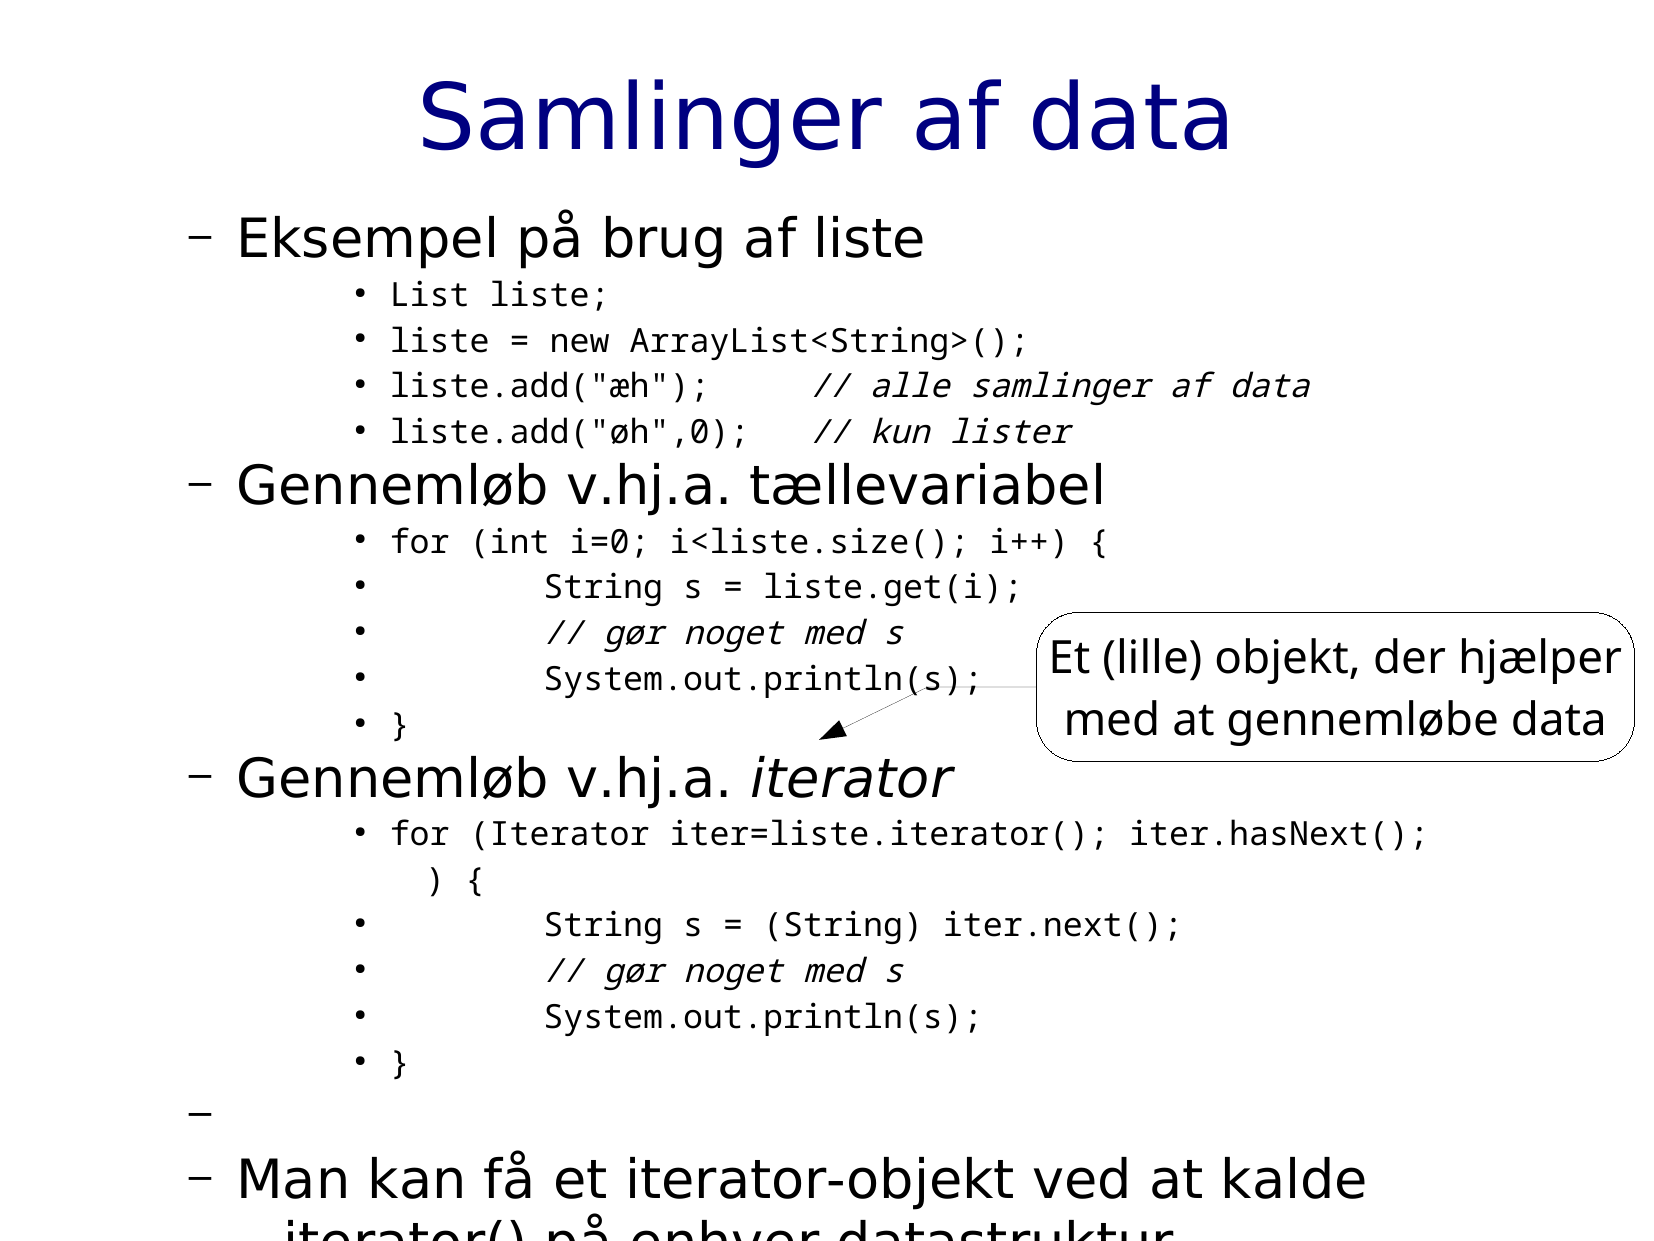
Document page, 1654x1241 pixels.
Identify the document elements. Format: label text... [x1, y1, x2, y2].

list Eksempel på brug af liste List liste; liste = new ArrayList<String>(); liste.add("æh"); // alle samlinger af data liste.add("øh",0); // kun lister Gennemløb v.hj.a. tællevariabel for (int i=0; i<liste.size(); i++) { String s = liste.get(i); // gør noget med s System.out.println(s); } Gennemløb v.hj.a. iterator for (Iterator iter=liste.iterator(); iter.hasNext(); ) { String s = (String) iter.next(); // gør noget med s System.out.println(s); } Man kan få et iterator-objekt ved at kalde iterator() på enhver datastruktur (Collection) [0, 207, 1435, 1188]
title Samlinger af data [105, 14, 1549, 222]
text_box Et (lille) objekt, der hjælper med at gennemløbe data [1036, 612, 1635, 762]
